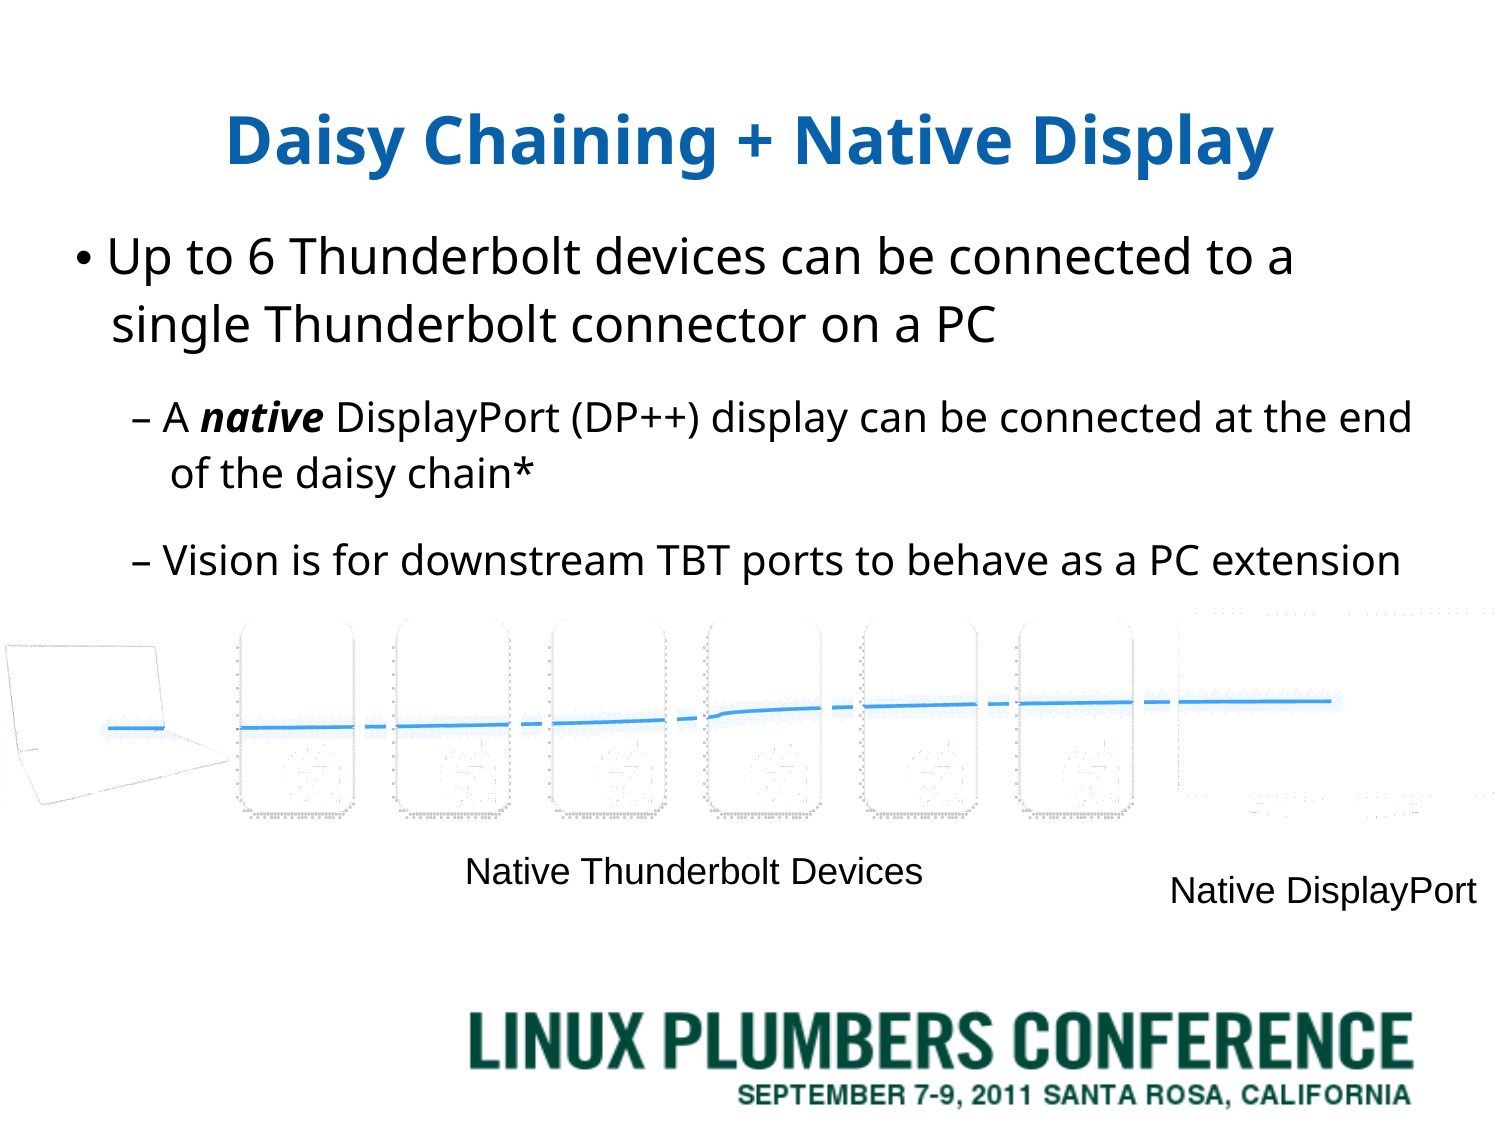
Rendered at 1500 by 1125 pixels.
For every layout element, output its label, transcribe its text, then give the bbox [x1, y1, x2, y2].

text_box Native Thunderbolt Devices [450, 843, 939, 901]
text_box Native DisplayPort [1154, 862, 1492, 938]
picture [453, 974, 1426, 1125]
picture [0, 606, 1500, 826]
list • Up to 6 Thunderbolt devices can be connected to a single Thunderbolt connector on a PC – A native DisplayPort (DP++) display can be connected at the end of the daisy chain* – Vision is for downstream TBT ports to behave as a PC extension [75, 221, 1425, 563]
title Daisy Chaining + Native Display [75, 52, 1425, 221]
